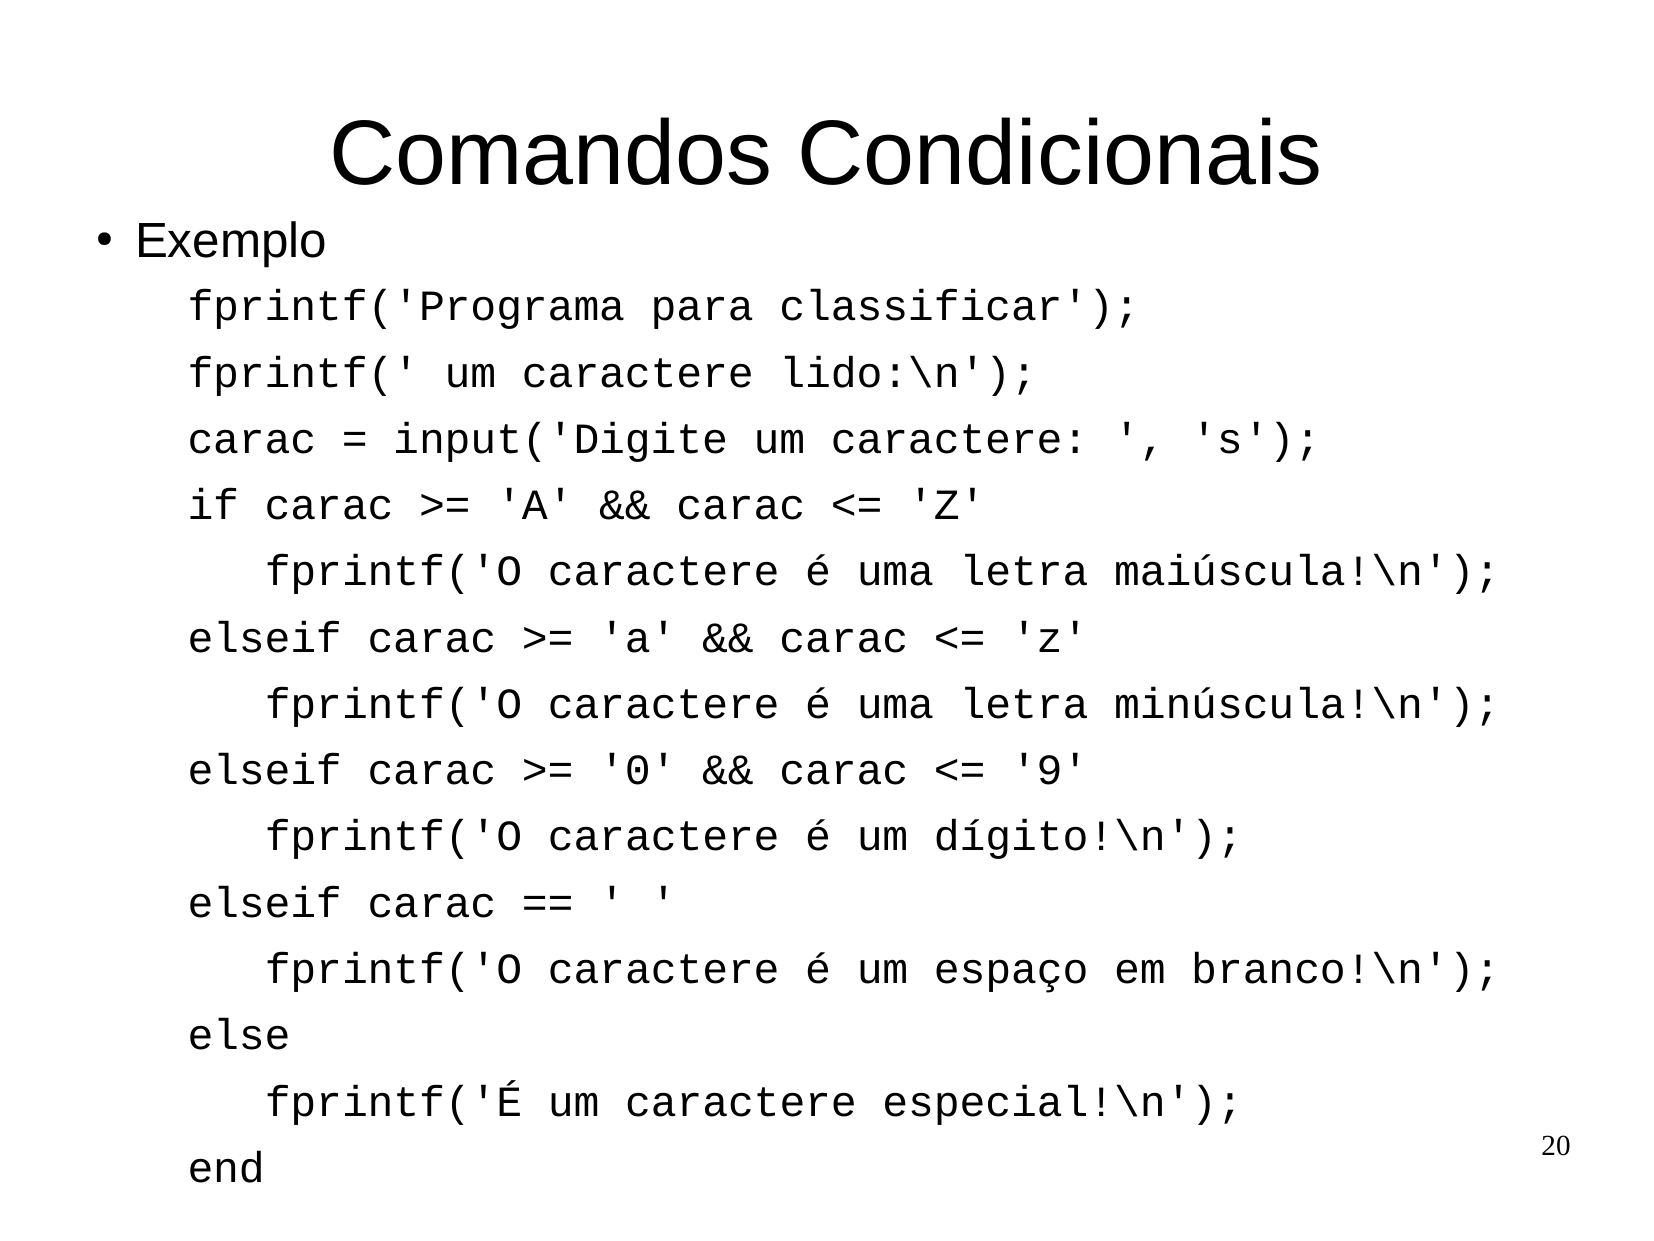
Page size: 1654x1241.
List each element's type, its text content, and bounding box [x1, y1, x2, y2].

list Exemplo fprintf('Programa para classificar'); fprintf(' um caractere lido:\n'); carac = input('Digite um caractere: ', 's'); if carac >= 'A' && carac <= 'Z' fprintf('O caractere é uma letra maiúscula!\n'); elseif carac >= 'a' && carac <= 'z' fprintf('O caractere é uma letra minúscula!\n'); elseif carac >= '0' && carac <= '9' fprintf('O caractere é um dígito!\n'); elseif carac == ' ' fprintf('O caractere é um espaço em branco!\n'); else fprintf('É um caractere especial!\n'); end [82, 212, 1571, 1205]
title Comandos Condicionais [82, 49, 1571, 212]
